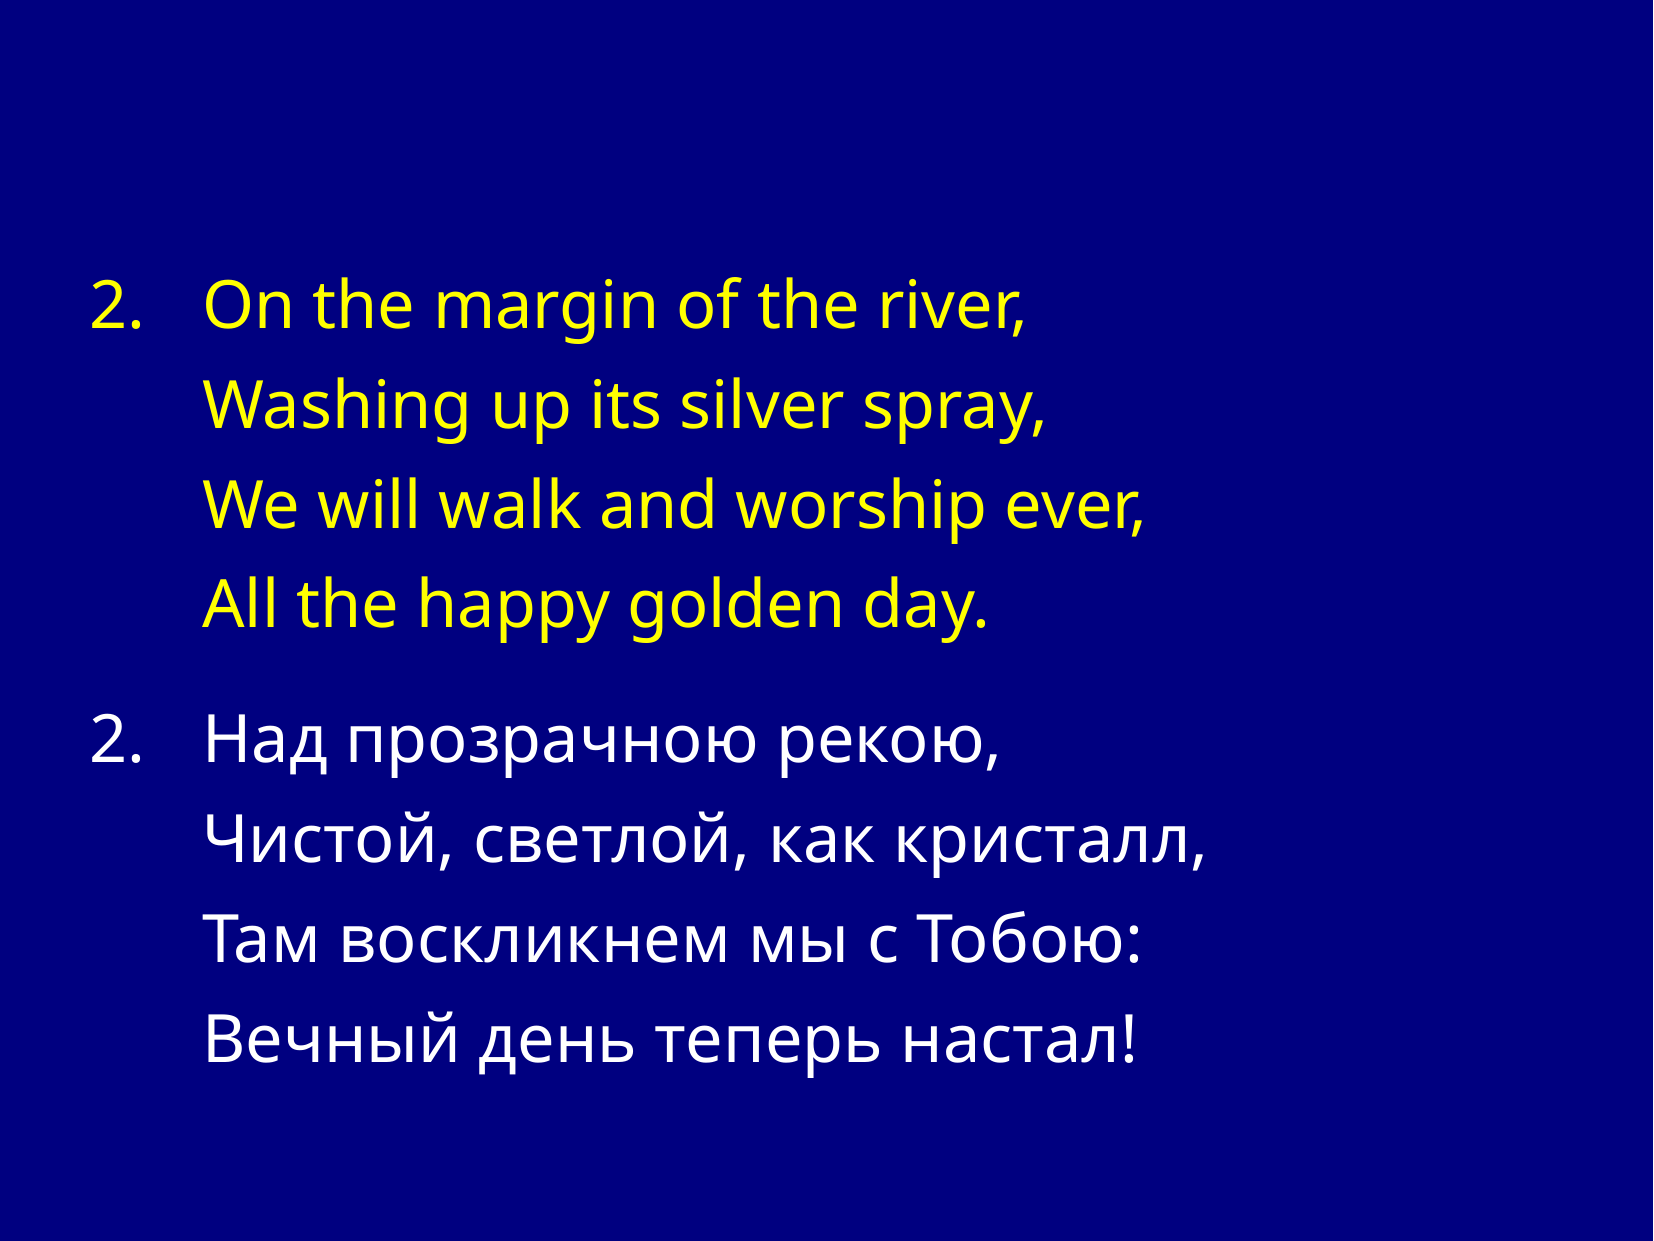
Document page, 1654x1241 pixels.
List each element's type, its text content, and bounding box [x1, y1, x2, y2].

text_box 2. Над прозрачною рекою, Чистой, светлой, как кристалл, Там воскликнем мы с Тобою: Вечный день теперь настал! [75, 675, 1576, 1163]
text_box 2. On the margin of the river, Washing up its silver spray, We will walk and worship ever, All the happy golden day. [75, 150, 1576, 638]
